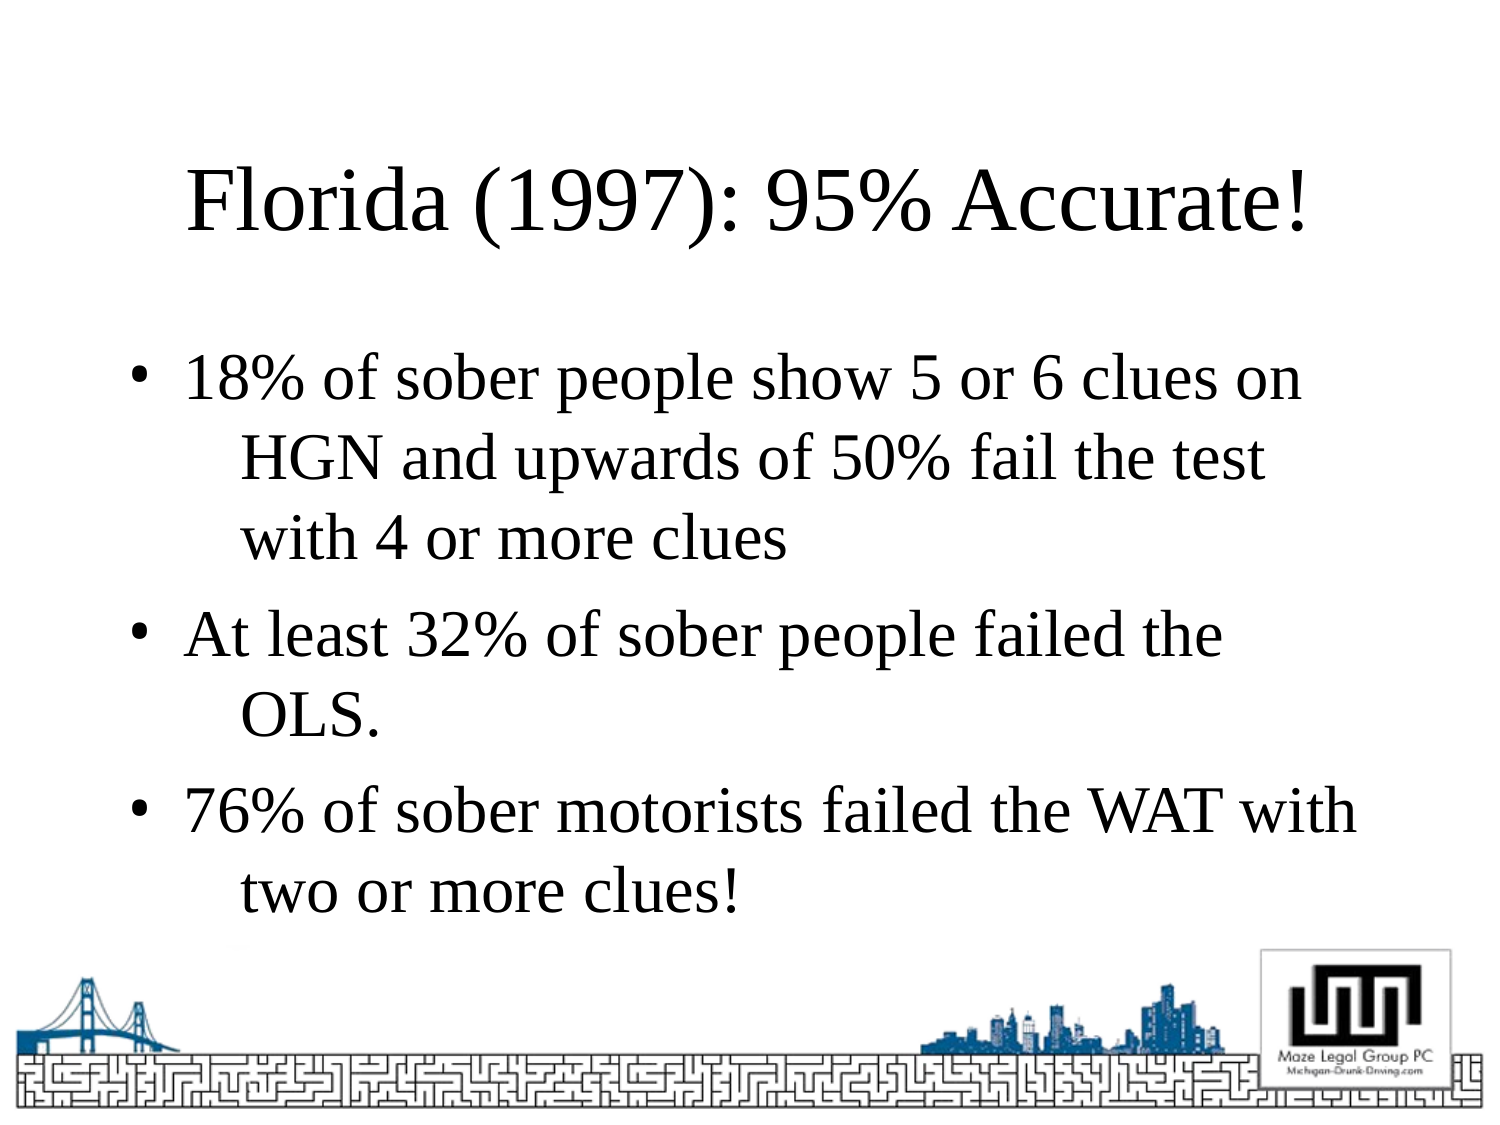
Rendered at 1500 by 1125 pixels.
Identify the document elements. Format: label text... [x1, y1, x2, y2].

list 18% of sober people show 5 or 6 clues on HGN and upwards of 50% fail the test with 4 or more clues At least 32% of sober people failed the OLS. 76% of sober motorists failed the WAT with two or more clues! [112, 324, 1388, 1000]
title Florida (1997): 95% Accurate! [112, 99, 1388, 288]
